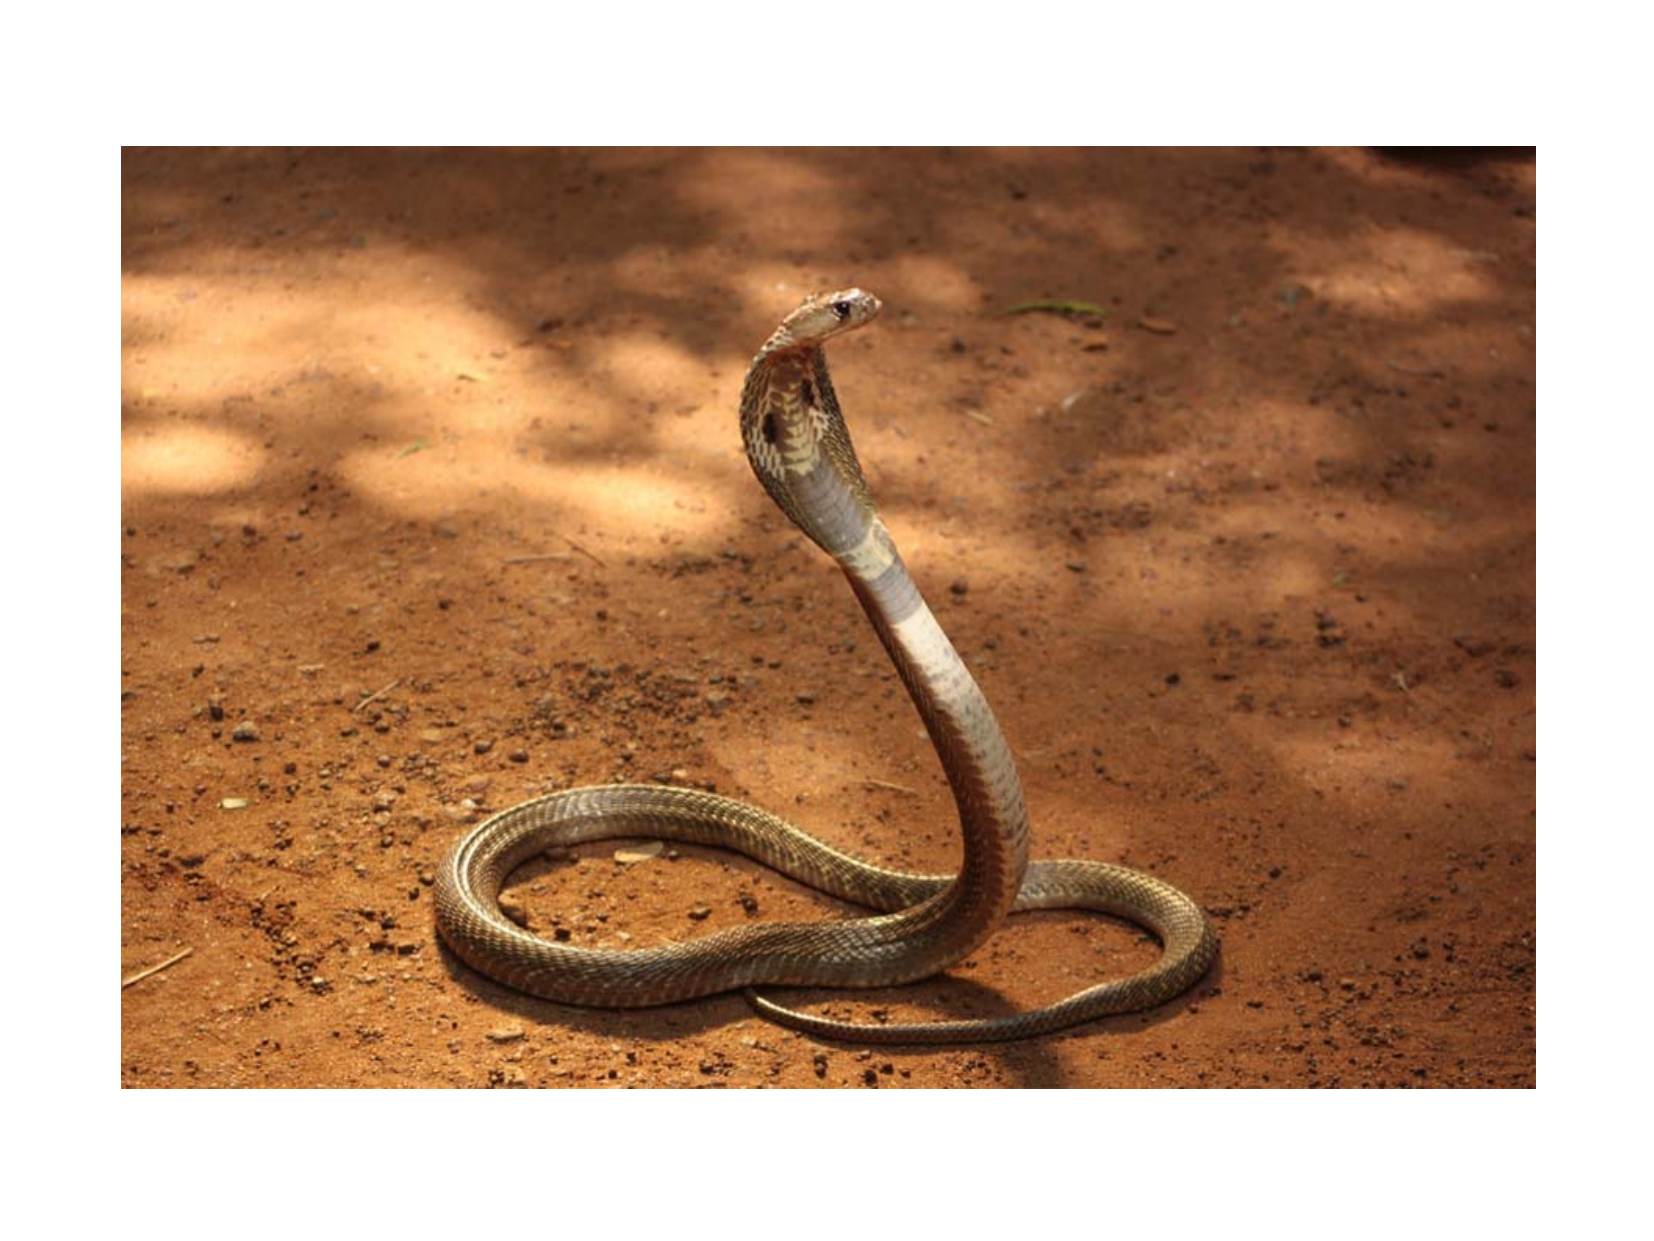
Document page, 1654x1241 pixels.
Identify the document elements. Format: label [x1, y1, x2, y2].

picture [121, 146, 1536, 1089]
